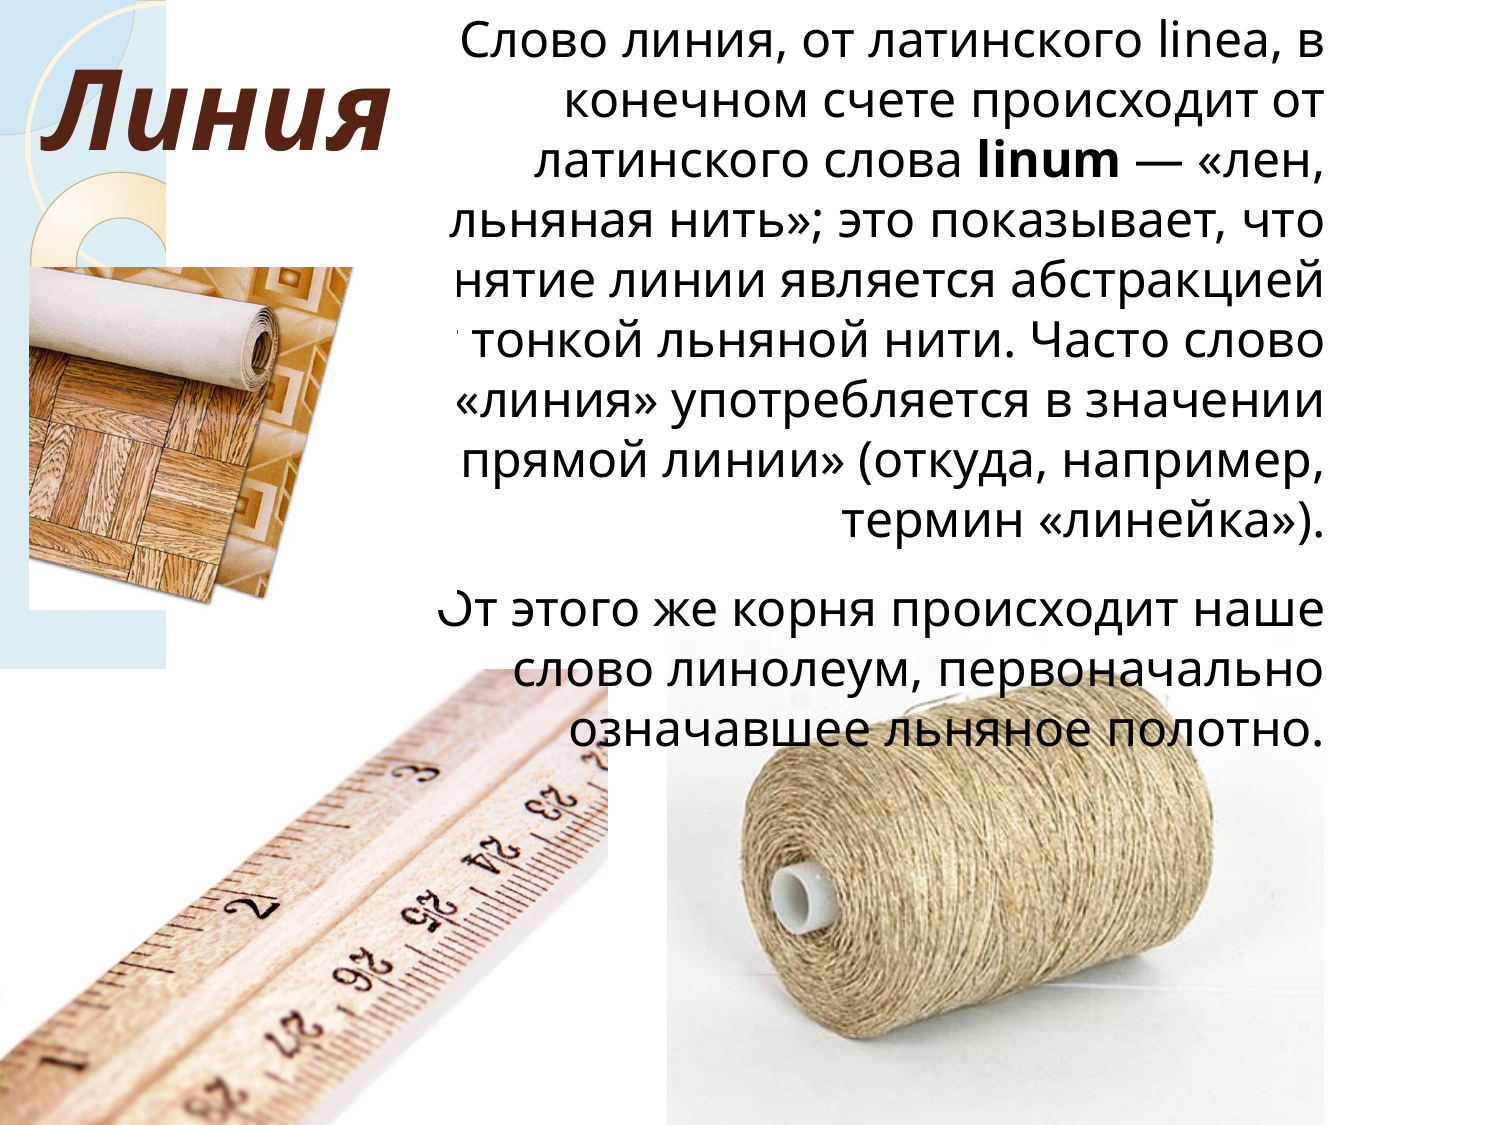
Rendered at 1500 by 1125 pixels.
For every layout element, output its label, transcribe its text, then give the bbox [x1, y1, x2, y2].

title Линия [29, 30, 336, 167]
picture [0, 669, 608, 1125]
picture [667, 776, 1324, 1125]
picture [29, 267, 457, 610]
list Слово линия, от латинского linea, в конечном счете происходит от латинского слова linum — «лен, льняная нить»; это показывает, что понятие линии является абстракцией от тонкой льняной нити. Часто слово «линия» употребляется в значении «прямой линии» (откуда, например, термин «линейка»). От этого же корня происходит наше слово линолеум, первоначально означавшее льняное полотно. [336, 0, 1341, 776]
